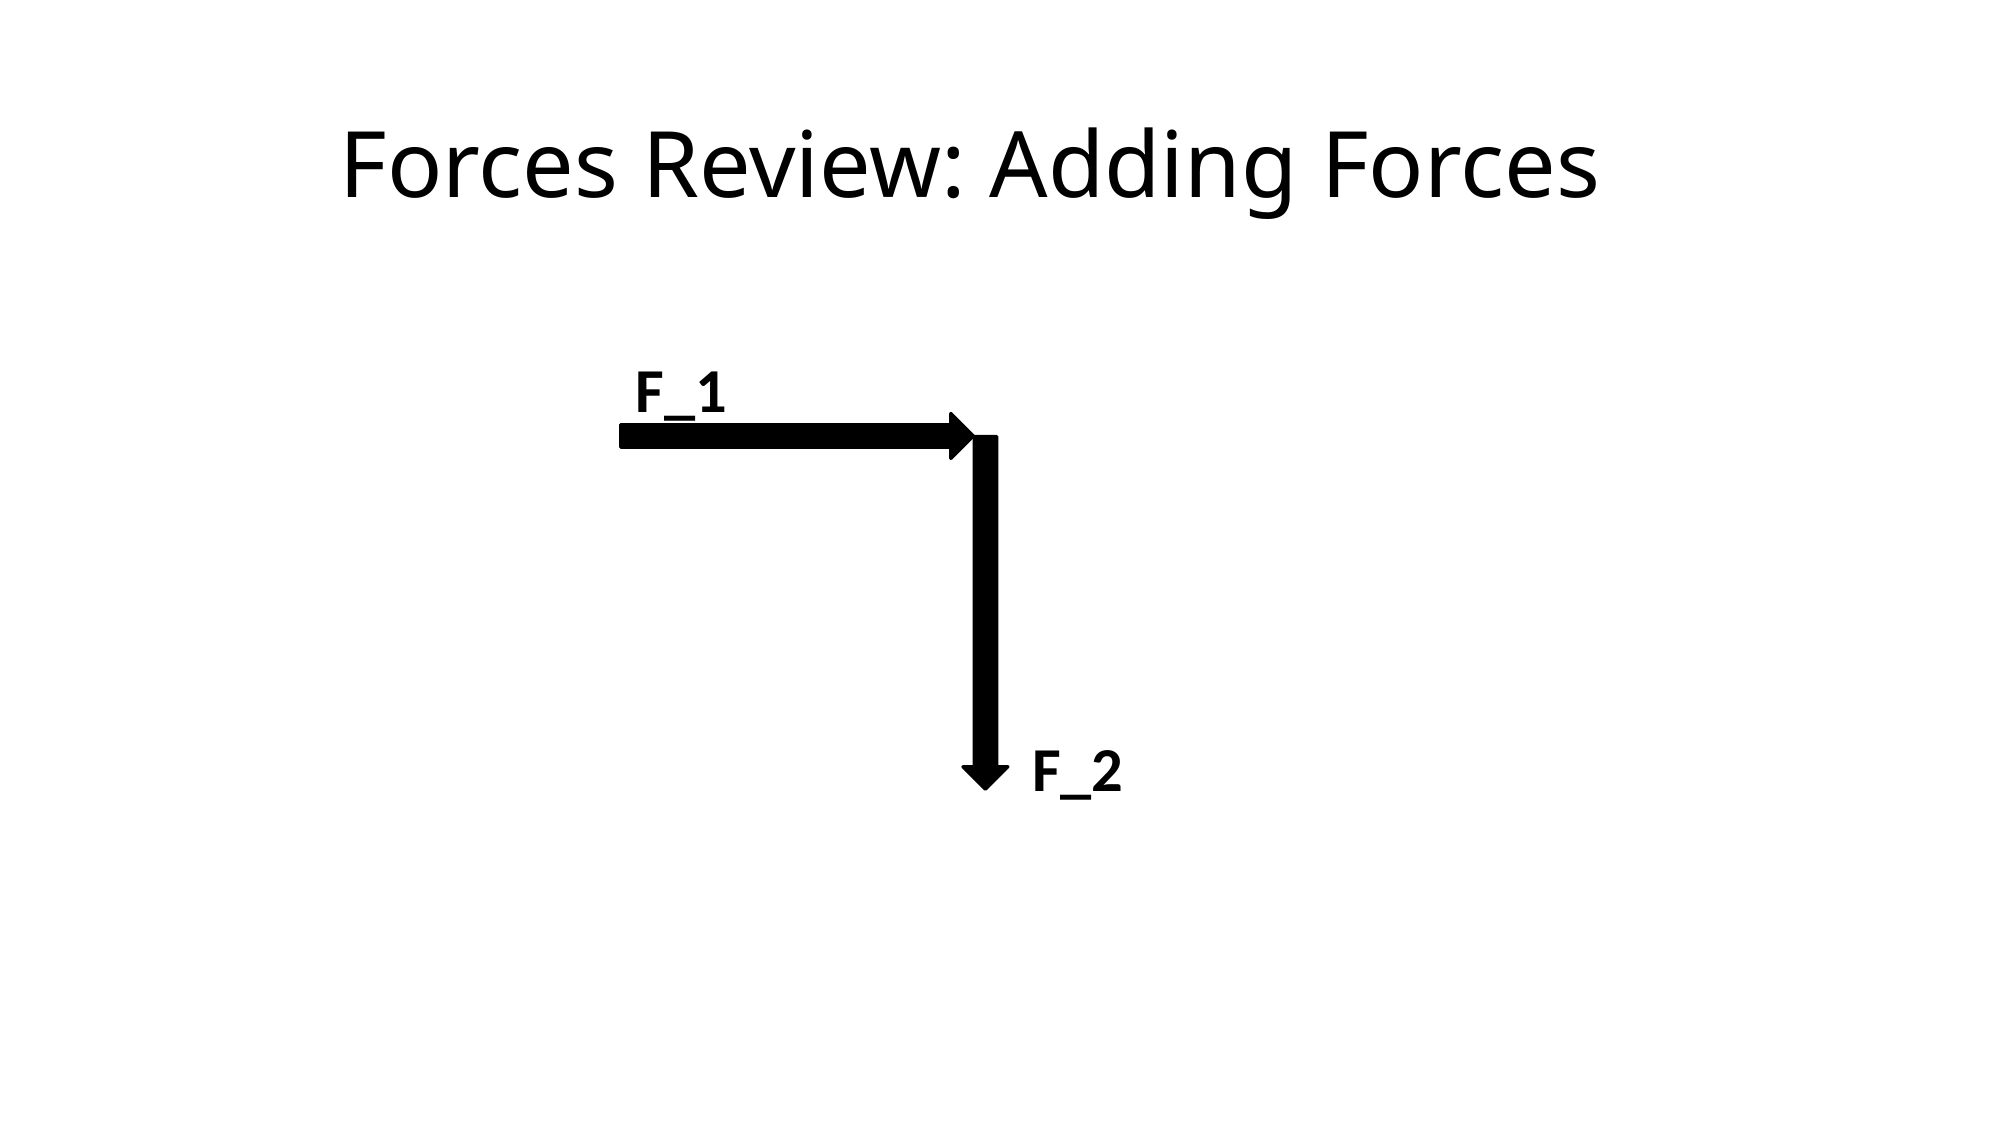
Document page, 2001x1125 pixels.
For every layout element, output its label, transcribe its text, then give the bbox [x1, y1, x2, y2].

title Forces Review: Adding Forces [324, 45, 1675, 233]
text_box F_2 [1016, 714, 1158, 790]
text_box [620, 413, 1009, 790]
text_box F_1 [620, 334, 761, 410]
